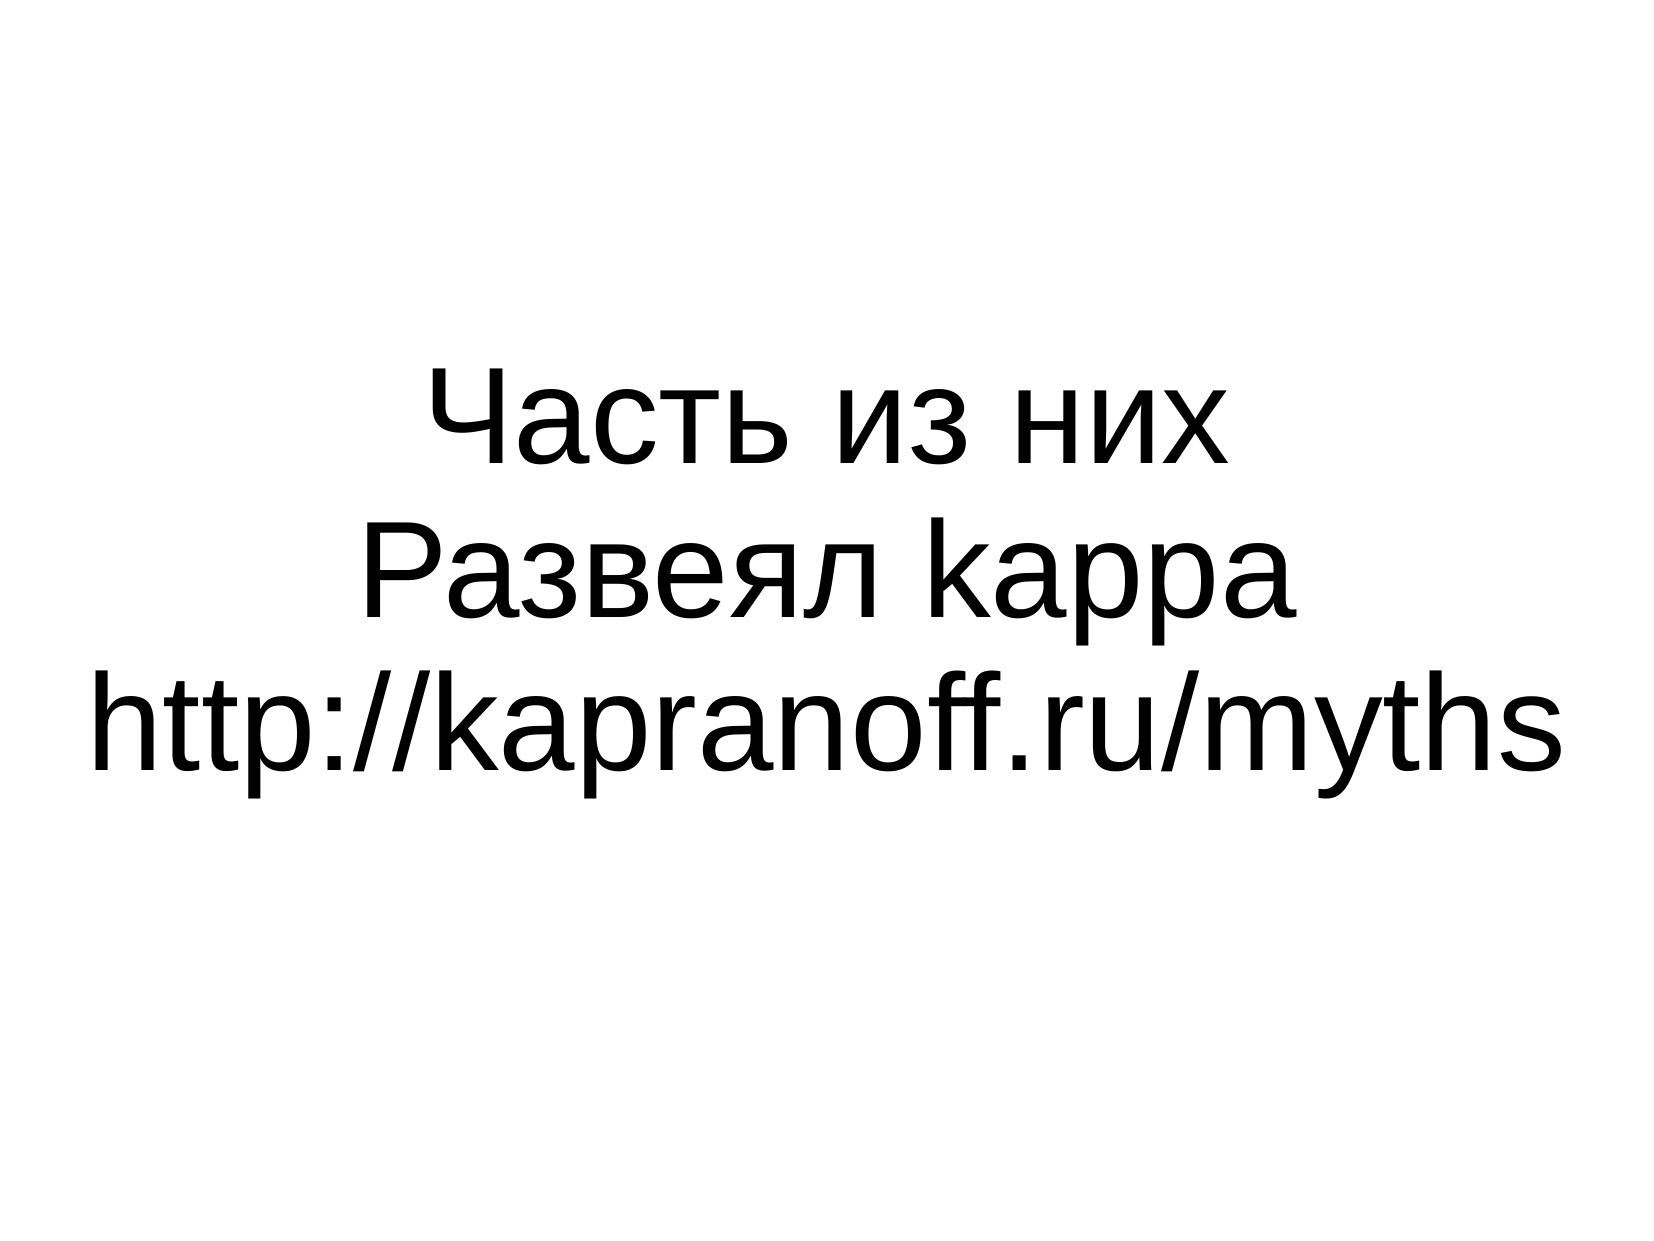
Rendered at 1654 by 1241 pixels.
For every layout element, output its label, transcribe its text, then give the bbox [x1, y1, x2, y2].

subtitle Часть из них Развеял kappa http://kapranoff.ru/myths [82, 37, 1571, 1102]
